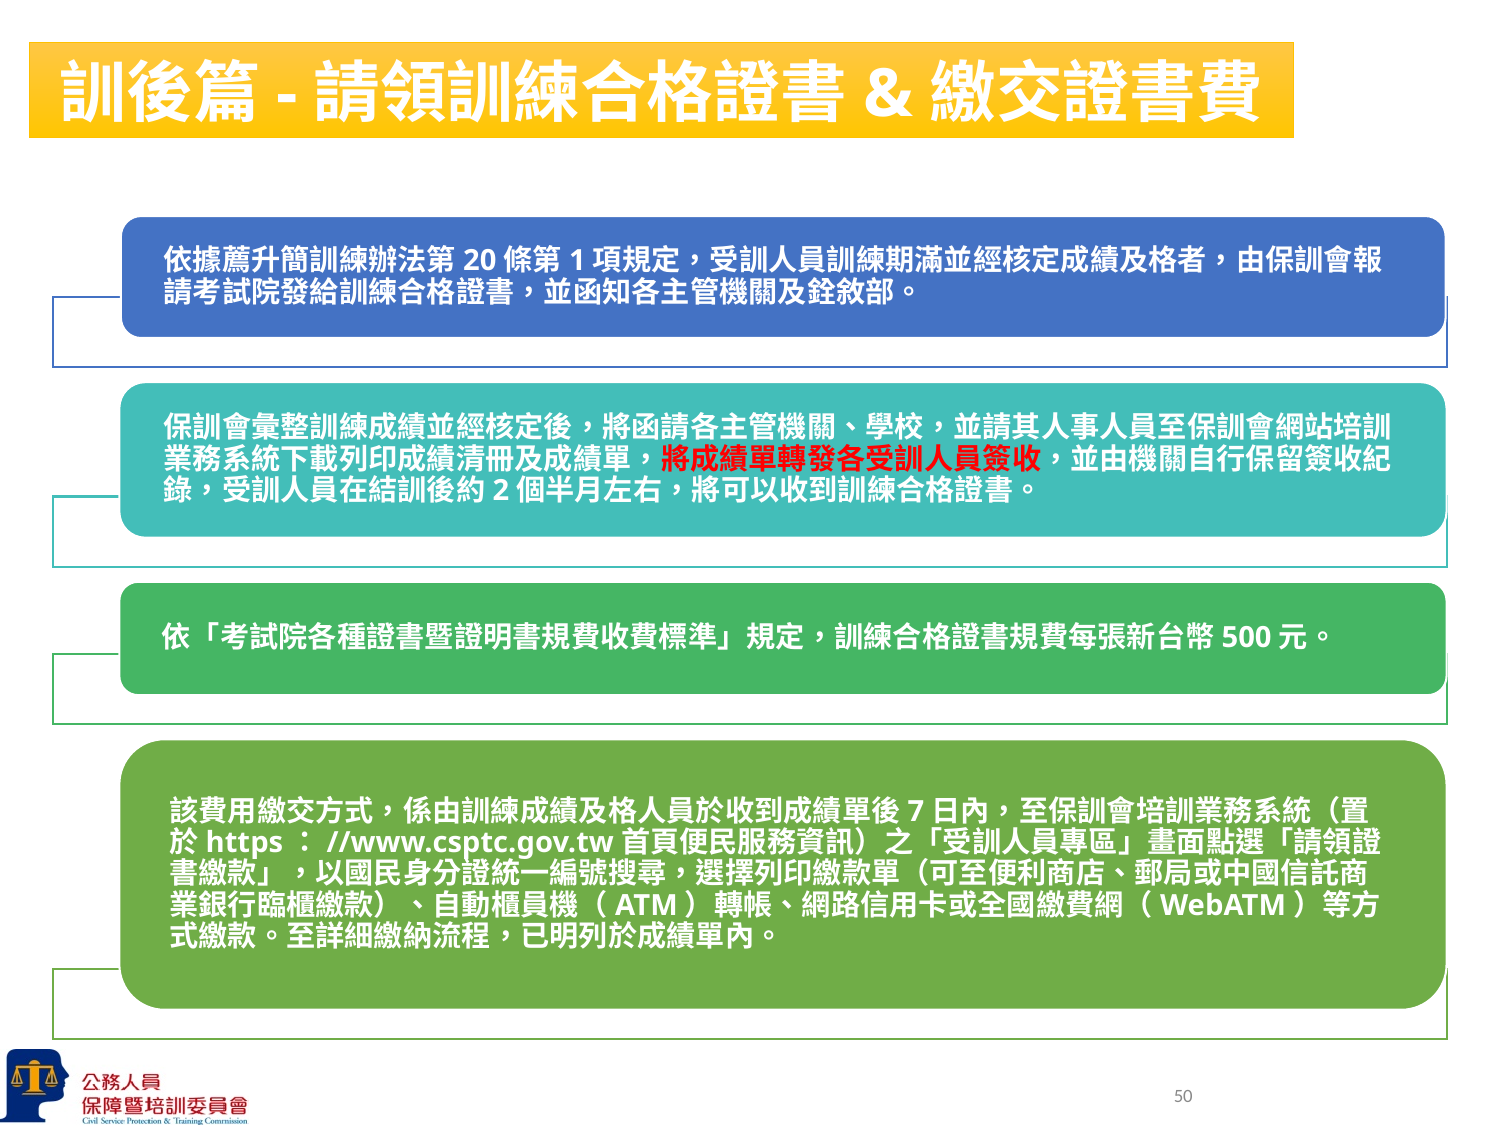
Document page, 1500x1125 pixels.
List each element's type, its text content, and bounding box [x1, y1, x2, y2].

text_box 訓後篇-請領訓練合格證書&繳交證書費 [29, 43, 1293, 138]
text_box [53, 654, 1447, 724]
text_box [53, 496, 1447, 567]
text_box 該費用繳交方式，係由訓練成績及格人員於收到成績單後7日內，至保訓會培訓業務系統（置於https：//www.csptc.gov.tw首頁便民服務資訊）之「受訓人員專區」畫面點選「請領證書繳款」，以國民身分證統一編號搜尋，選擇列印繳款單（可至便利商店、郵局或中國信託商業銀行臨櫃繳款）、自動櫃員機（ATM）轉帳、網路信用卡或全國繳費網（WebATM）等方式繳款。至詳細繳納流程，已明列於成績單內。 [119, 739, 1447, 1010]
text_box 保訓會彙整訓練成績並經核定後，將函請各主管機關、學校，並請其人事人員至保訓會網站培訓業務系統下載列印成績清冊及成績單，將成績單轉發各受訓人員簽收，並由機關自行保留簽收紀錄，受訓人員在結訓後約2個半月左右，將可以收到訓練合格證書。 [119, 382, 1447, 538]
text_box 55 [1158, 1065, 1497, 1125]
text_box 依「考試院各種證書暨證明書規費收費標準」規定，訓練合格證書規費每張新台幣500元。 [119, 581, 1447, 696]
text_box [53, 297, 1447, 367]
text_box 依據薦升簡訓練辦法第20條第1項規定，受訓人員訓練期滿並經核定成績及格者，由保訓會報請考試院發給訓練合格證書，並函知各主管機關及銓敘部。 [120, 216, 1446, 339]
text_box [53, 969, 1447, 1039]
